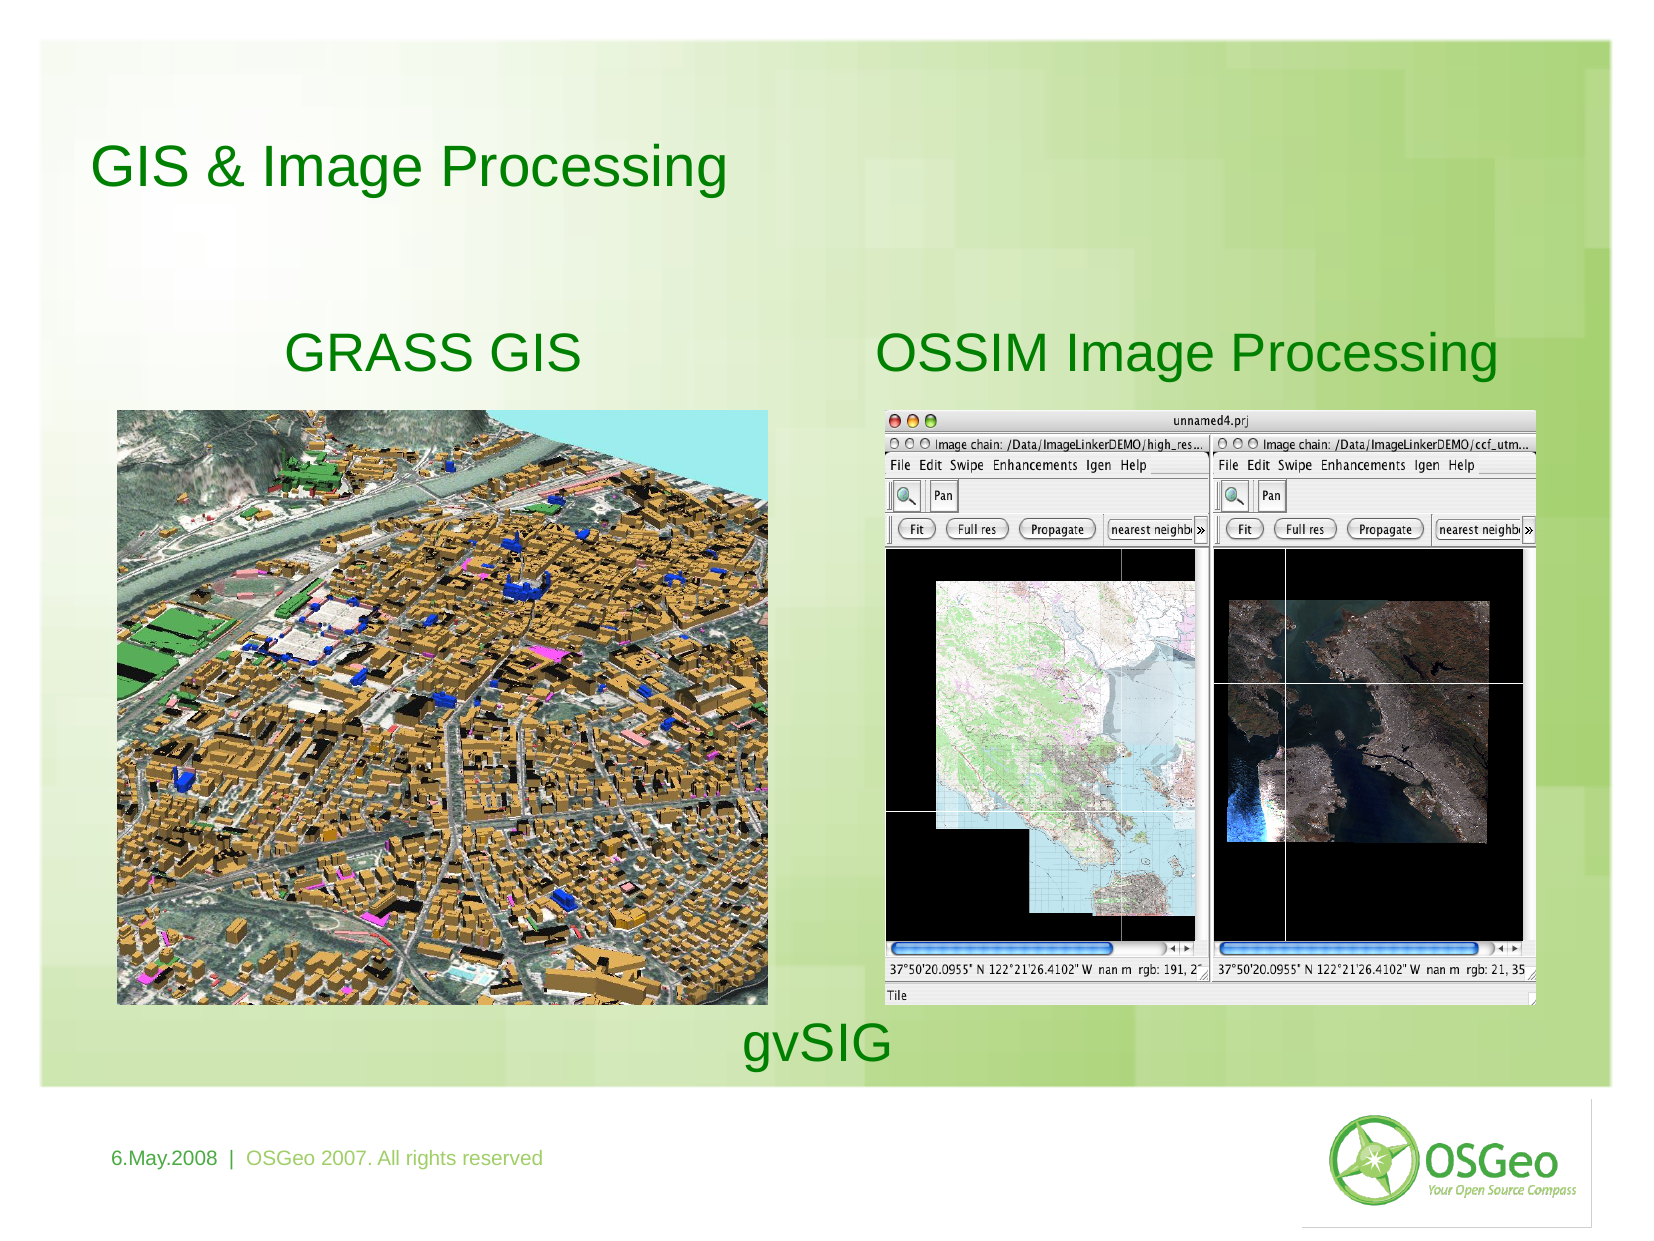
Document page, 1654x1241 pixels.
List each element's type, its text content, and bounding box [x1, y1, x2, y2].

text_box GRASS GIS [47, 325, 781, 1109]
picture [0, 1, 1654, 1239]
text_box gvSIG [431, 1015, 1205, 1222]
text_box OSSIM Image Processing [781, 325, 1595, 1136]
text_box GIS & Image Processing [75, 130, 1303, 207]
